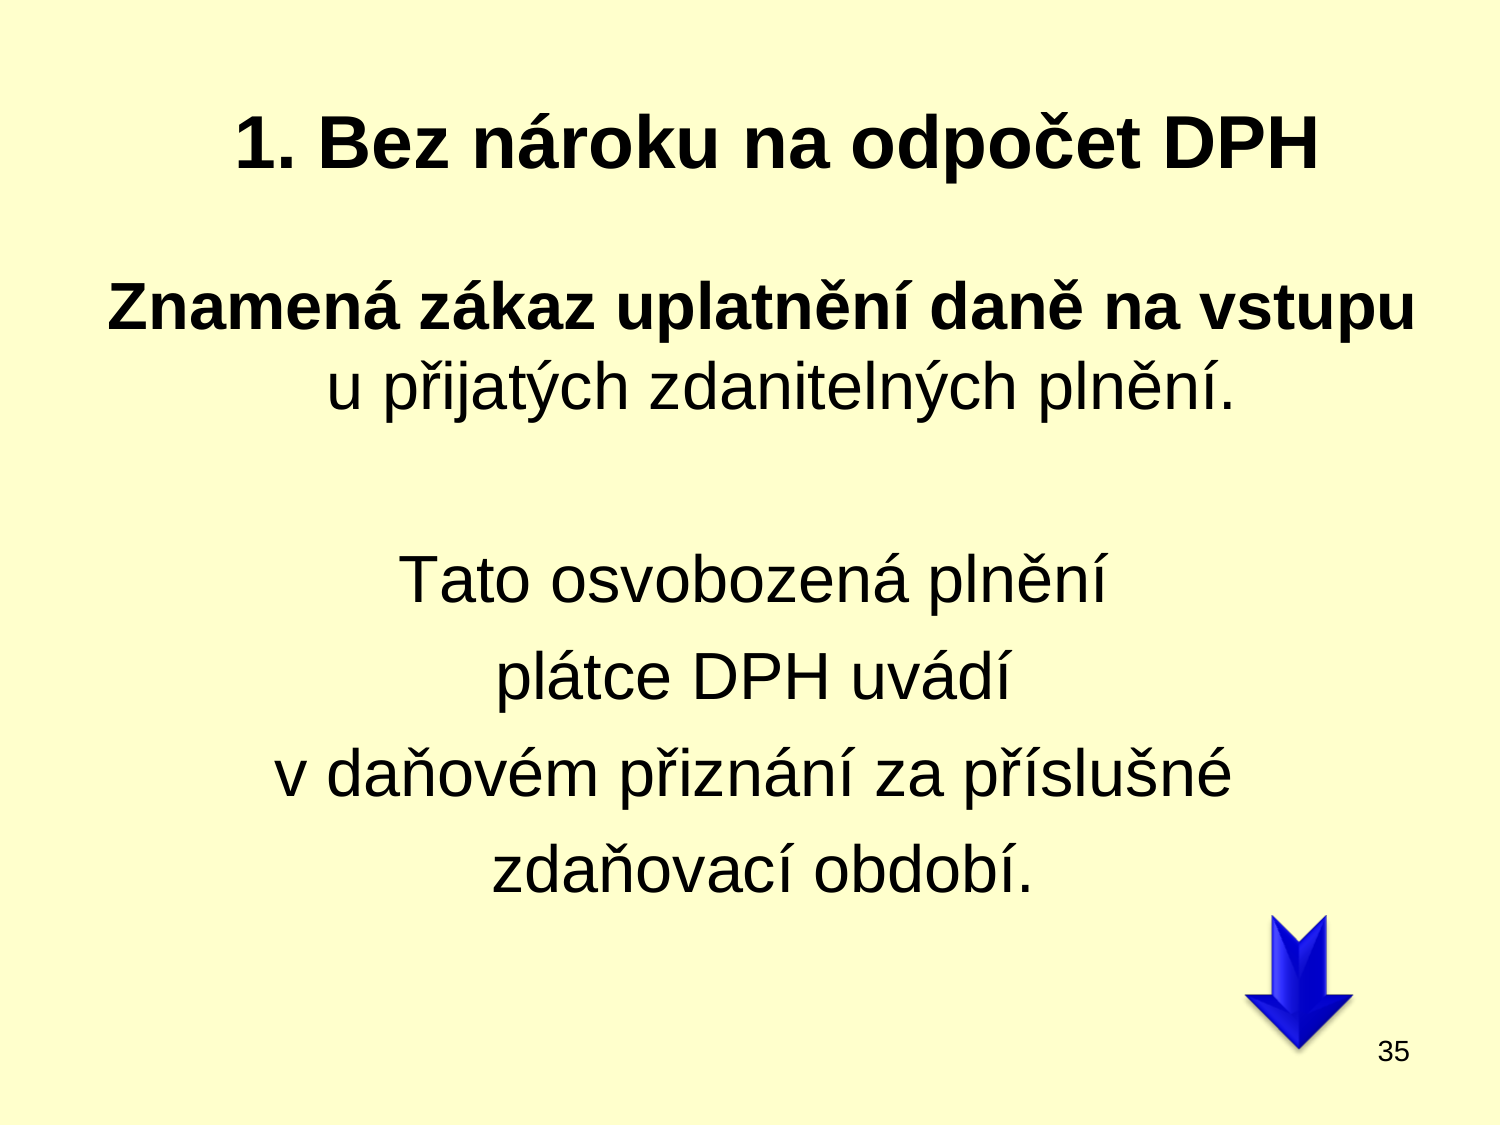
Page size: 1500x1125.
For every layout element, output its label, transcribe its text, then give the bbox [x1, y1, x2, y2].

text_box <číslo> [1074, 1024, 1426, 1103]
list Znamená zákaz uplatnění daně na vstupu u přijatých zdanitelných plnění. Tato osvobozená plnění plátce DPH uvádí v daňovém přiznání za příslušné zdaňovací období. [88, 255, 1439, 1011]
title 1. Bez nároku na odpočet DPH [75, 0, 1426, 282]
picture [1235, 910, 1363, 1063]
